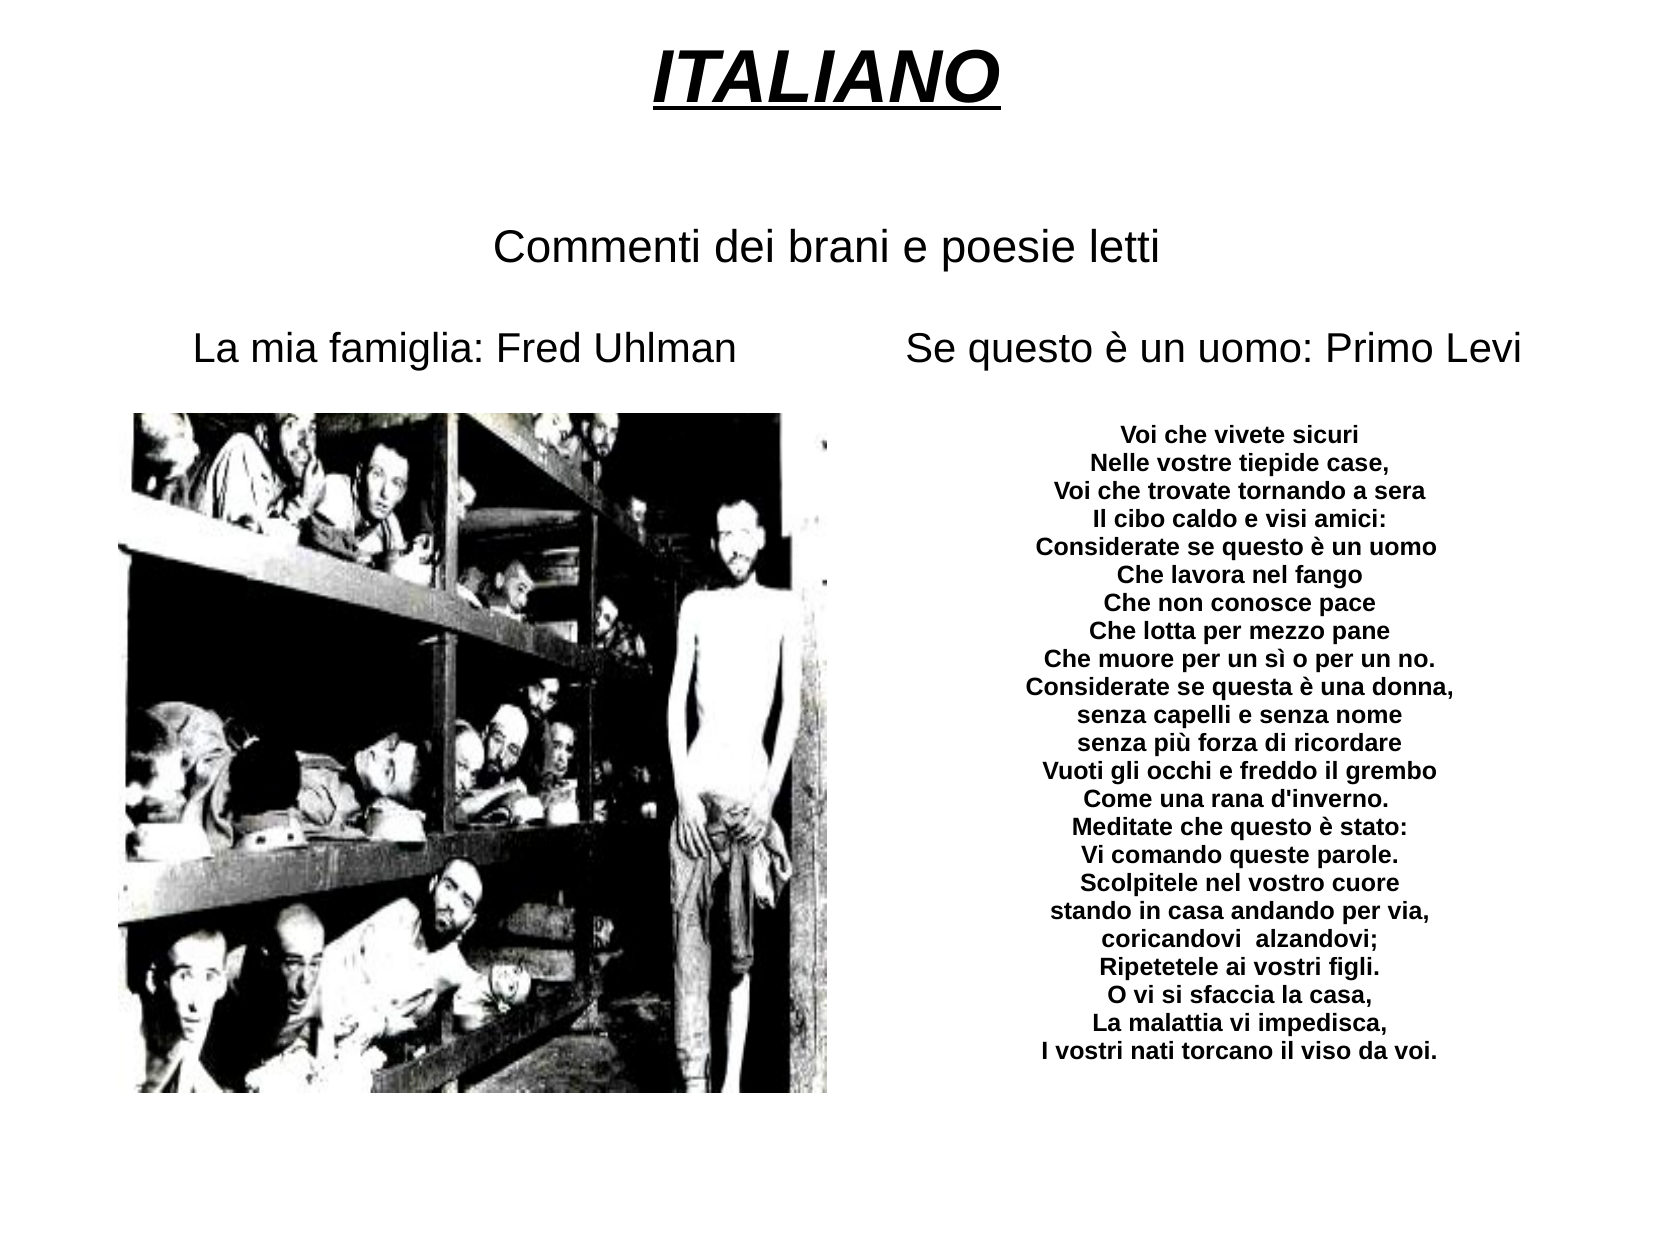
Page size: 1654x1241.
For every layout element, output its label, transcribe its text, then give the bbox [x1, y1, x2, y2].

picture [118, 413, 827, 1093]
text_box Voi che vivete sicuri Nelle vostre tiepide case, Voi che trovate tornando a sera Il cibo caldo e visi amici: Considerate se questo è un uomo Che lavora nel fango Che non conosce pace Che lotta per mezzo pane Che muore per un sì o per un no. Considerate se questa è una donna, senza capelli e senza nome senza più forza di ricordare Vuoti gli occhi e freddo il grembo Come una rana d'inverno. Meditate che questo è stato: Vi comando queste parole. Scolpitele nel vostro cuore stando in casa andando per via, coricandovi alzandovi; Ripetetele ai vostri figli. O vi si sfaccia la casa, La malattia vi impedisca, I vostri nati torcano il viso da voi. [915, 413, 1565, 1123]
title ITALIANO Commenti dei brani e poesie letti [82, 34, 1571, 272]
list La mia famiglia: Fred Uhlman Se questo è un uomo: Primo Levi [121, 324, 1534, 1127]
